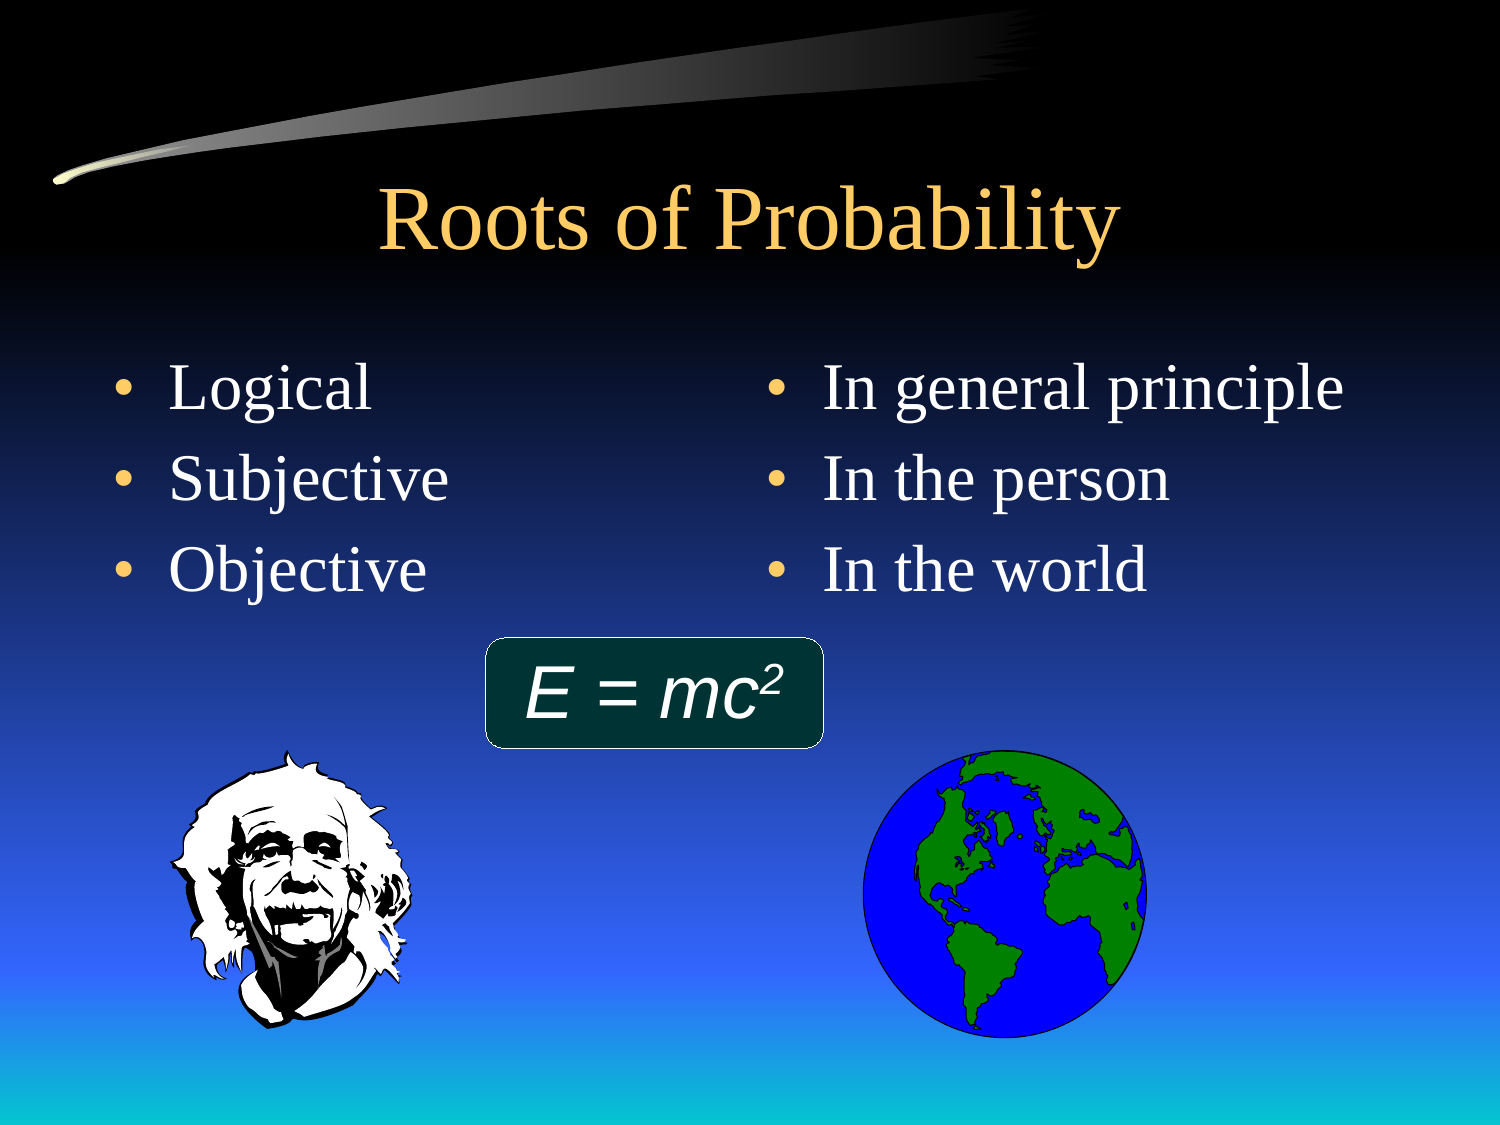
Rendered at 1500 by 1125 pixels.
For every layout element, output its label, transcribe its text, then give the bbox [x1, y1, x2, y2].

list Logical Subjective Objective [112, 350, 735, 1026]
list In general principle In the person In the world [765, 350, 1388, 1026]
title Roots of Probability [112, 124, 1388, 313]
chart [862, 750, 1148, 1039]
chart [168, 750, 413, 1032]
text_box E = mc2 [485, 637, 824, 749]
